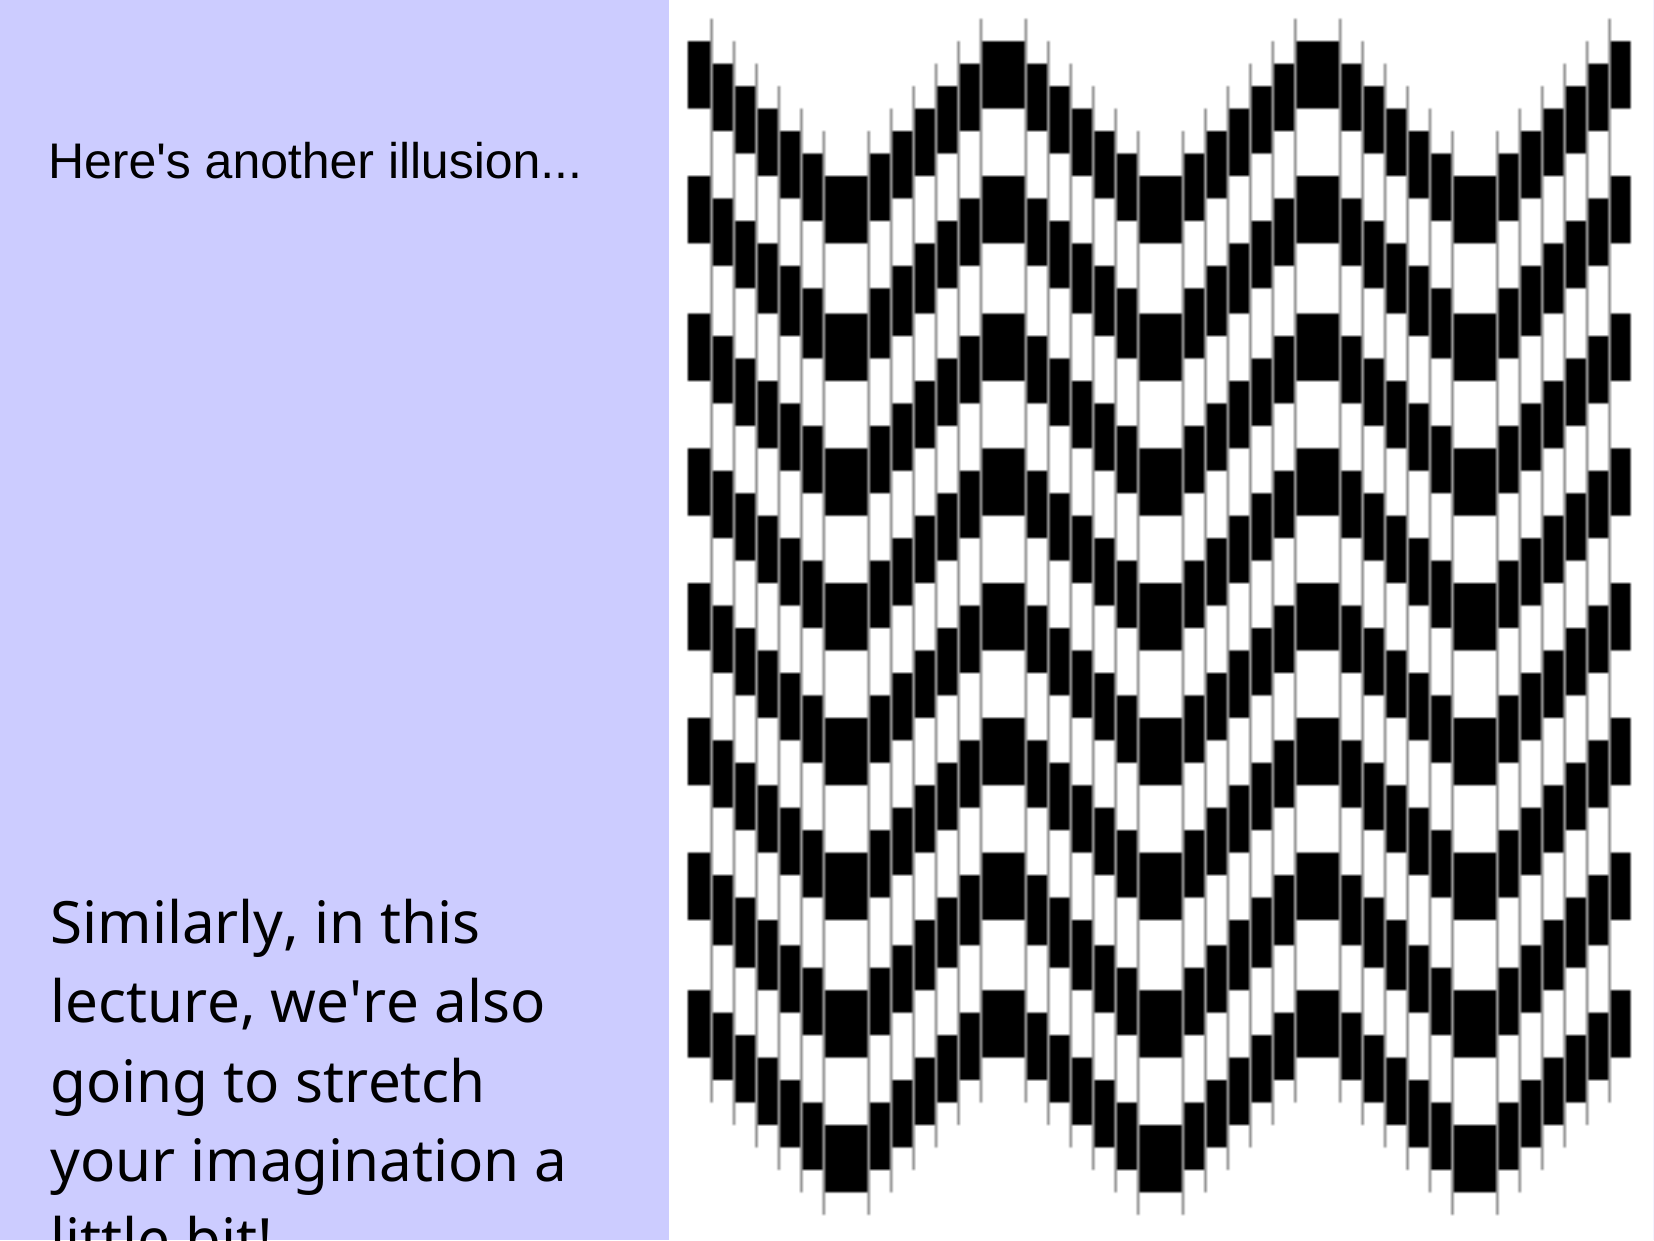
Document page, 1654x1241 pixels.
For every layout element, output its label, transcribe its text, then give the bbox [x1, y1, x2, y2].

text_box Similarly, in this lecture, we're also going to stretch your imagination a little bit! [50, 881, 623, 1241]
picture [669, 0, 1654, 1241]
text_box Here's another illusion... [48, 133, 583, 190]
